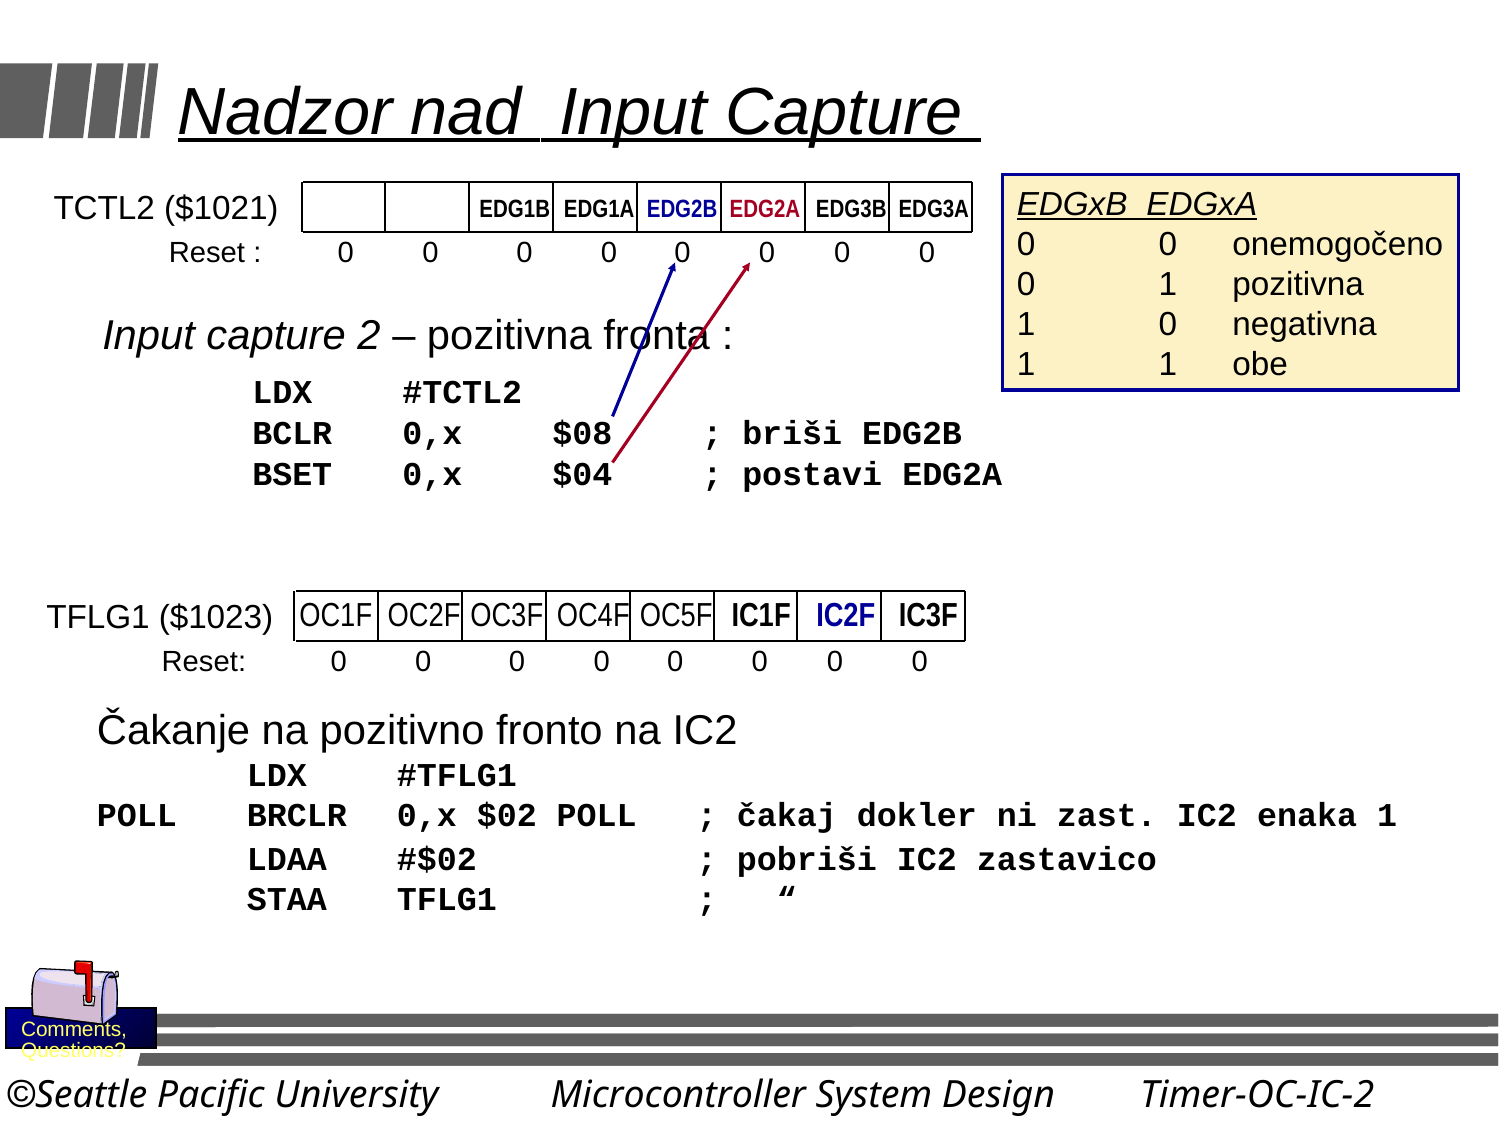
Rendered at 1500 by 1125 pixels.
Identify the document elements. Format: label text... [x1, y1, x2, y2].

title Nadzor nad Input Capture [162, 60, 1498, 156]
text_box OC5F [624, 585, 716, 641]
text_box EDG2A [714, 184, 801, 231]
text_box OC3F [455, 585, 542, 641]
text_box EDG1A [549, 184, 632, 231]
text_box EDG3A [883, 184, 985, 231]
text_box Čakanje na pozitivno fronto na IC2 LDX #TFLG1 POLL BRCLR 0,x $02 POLL ; čakaj dokler ni zast. IC2 enaka 1 LDAA #$02 ; pobriši IC2 zastavico STAA TFLG1 ; “ [82, 695, 1426, 925]
text_box EDG2B [632, 184, 714, 231]
text_box OC1F [284, 585, 372, 641]
text_box IC1F [716, 585, 801, 641]
text_box IC2F [801, 585, 883, 641]
text_box Reset: 0 0 0 0 0 0 0 0 [146, 641, 943, 685]
text_box EDG3B [801, 184, 883, 231]
text_box IC3F [883, 585, 973, 641]
text_box OC4F [542, 585, 624, 641]
text_box OC2F [372, 585, 455, 641]
text_box Input capture 2 – pozitivna fronta : LDX #TCTL2 BCLR 0,x $08 ; briši EDG2B BSET 0,x $04 ; postavi EDG2A [87, 299, 1036, 500]
text_box EDGxB EDGxA 0 0 onemogočeno 0 1 pozitivna 1 0 negativna 1 1 obe [1002, 174, 1459, 390]
text_box TFLG1 ($1023) [31, 587, 289, 643]
text_box Reset : 0 0 0 0 0 0 0 0 [154, 225, 951, 276]
text_box TCTL2 ($1021) [38, 178, 294, 234]
text_box EDG1B [464, 184, 549, 225]
